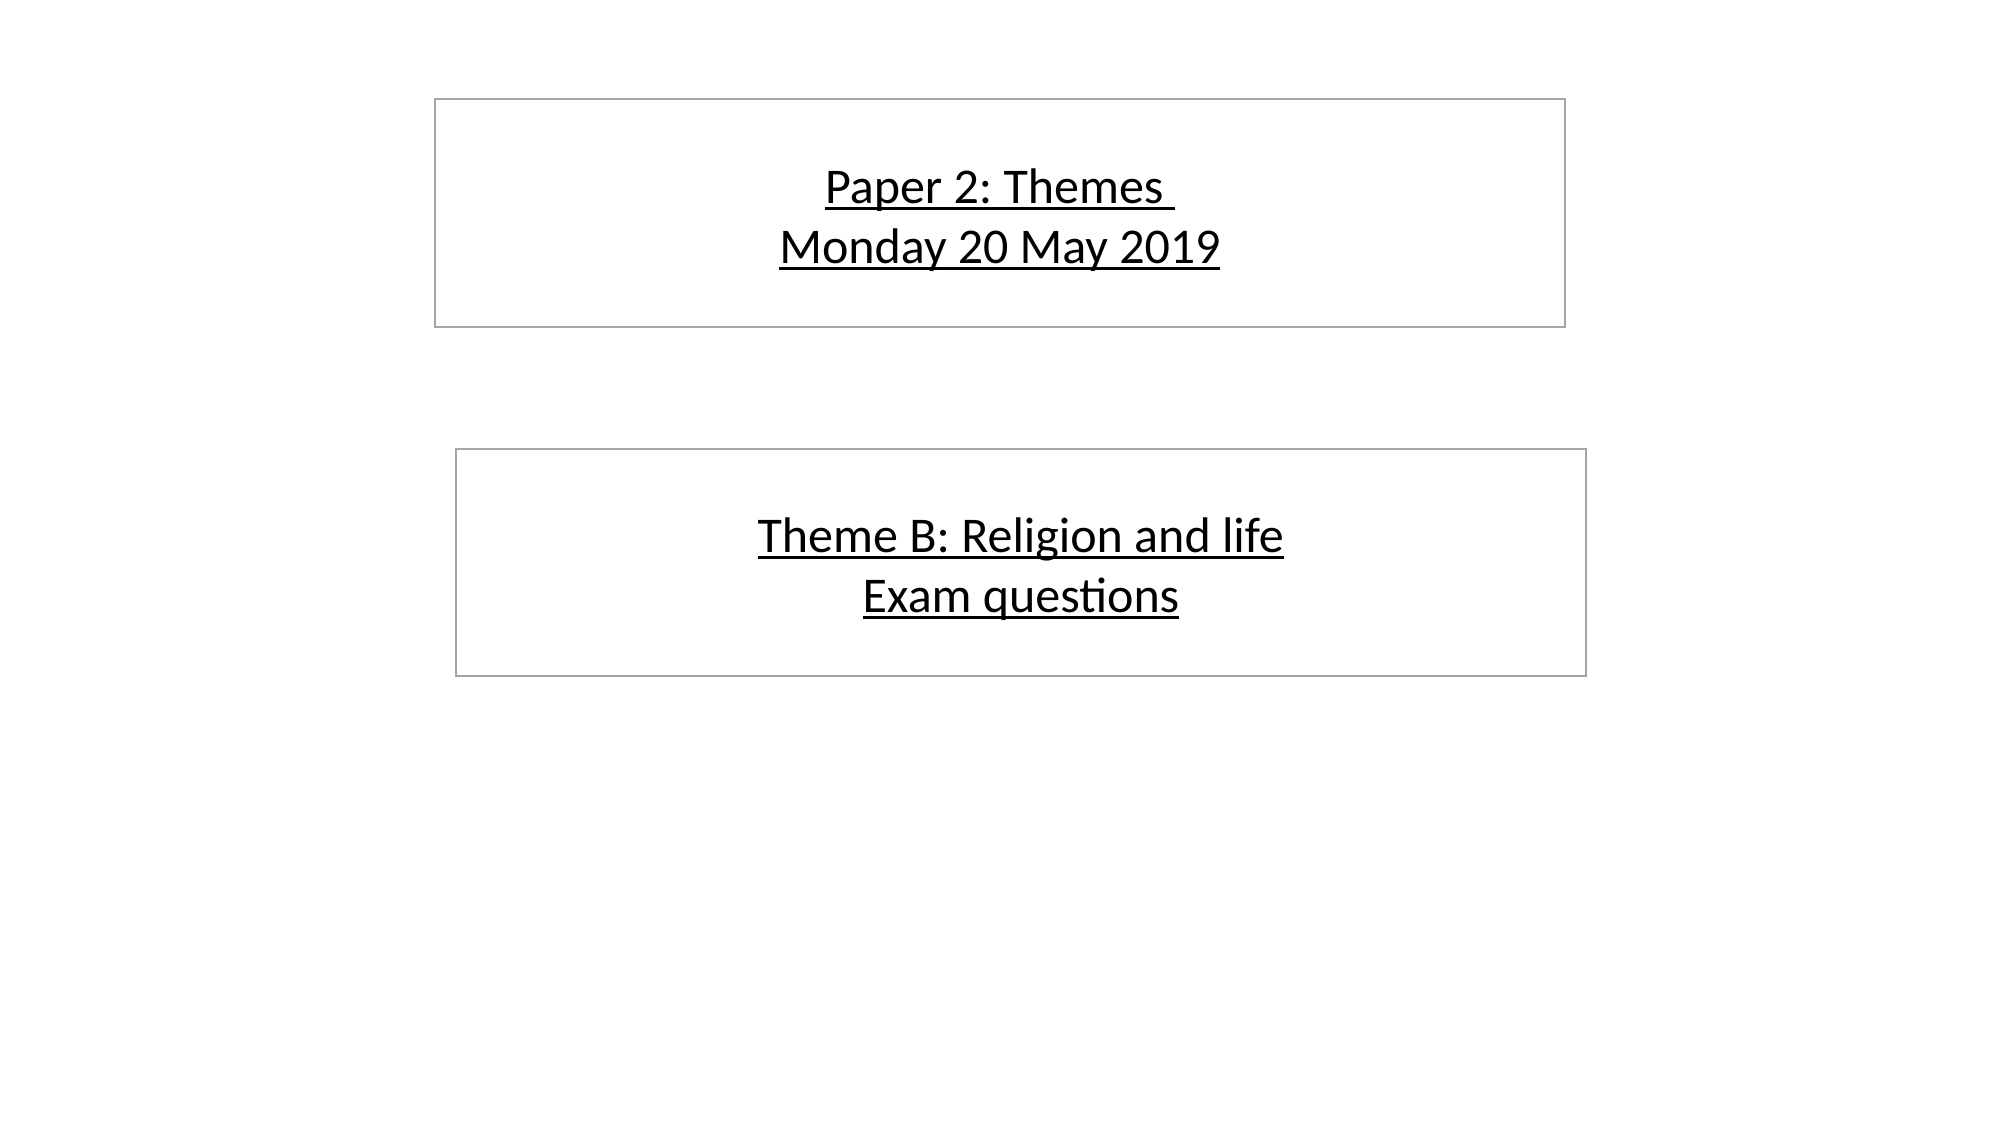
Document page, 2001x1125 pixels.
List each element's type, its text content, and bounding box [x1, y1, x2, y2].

text_box Paper 2: Themes Monday 20 May 2019 [435, 99, 1565, 327]
text_box Theme B: Religion and life Exam questions [456, 449, 1586, 676]
